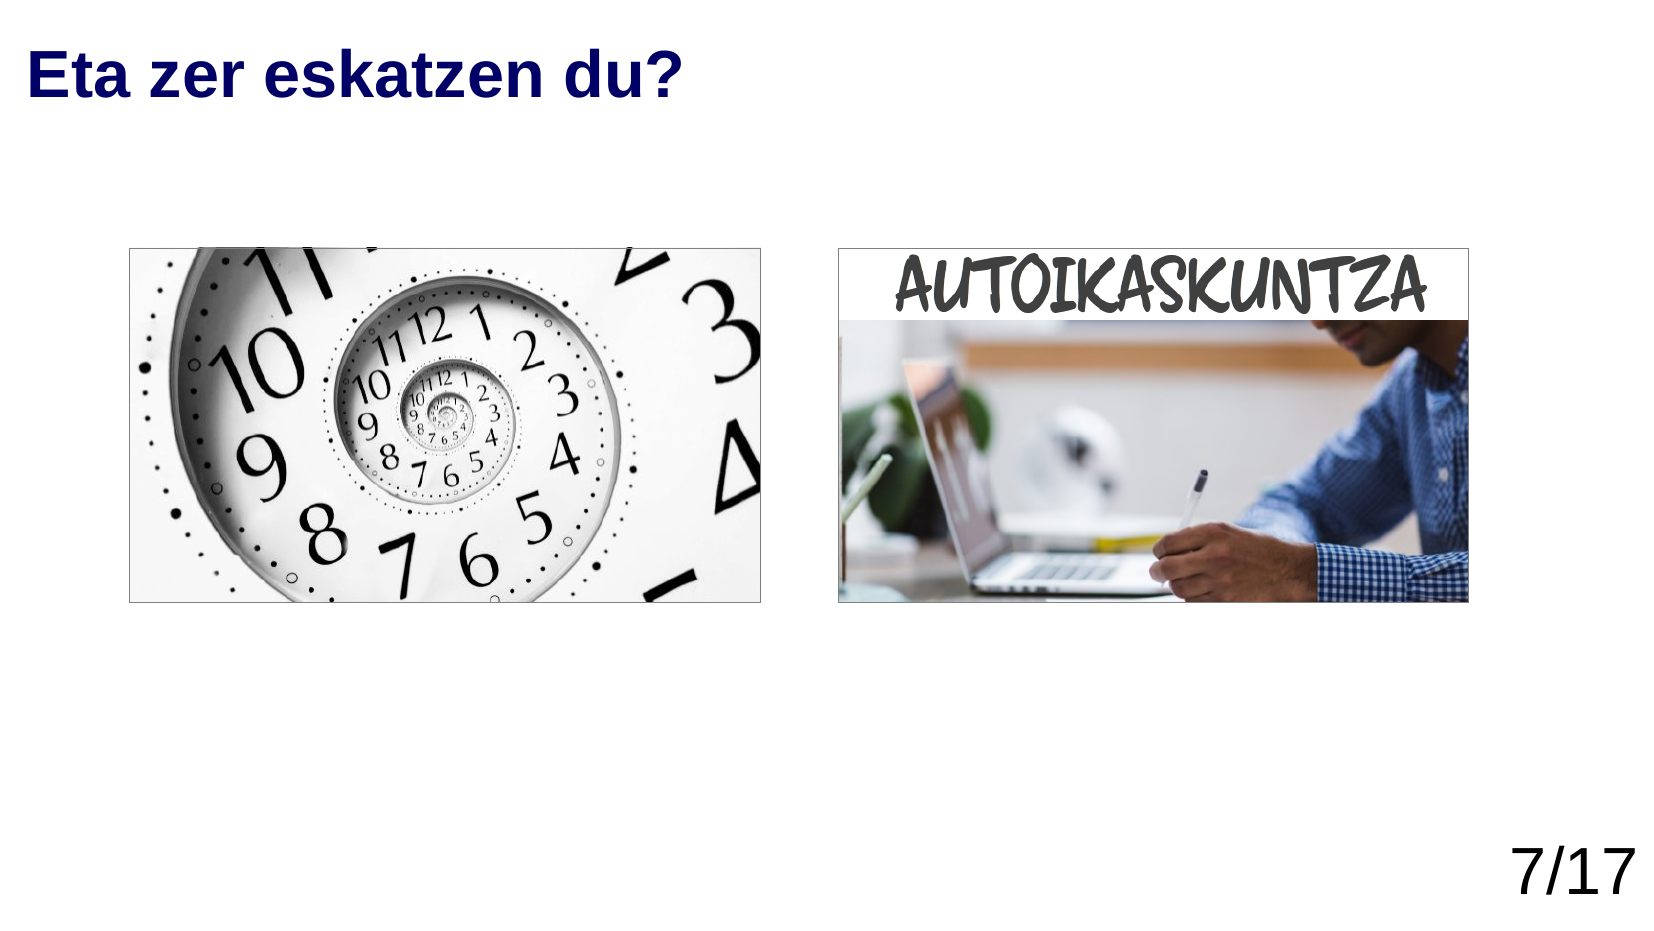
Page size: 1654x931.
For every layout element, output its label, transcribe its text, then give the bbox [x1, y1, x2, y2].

picture [838, 247, 1469, 603]
text_box <número>/17 [1429, 826, 1654, 917]
picture [129, 247, 761, 603]
text_box Eta zer eskatzen du? [11, 29, 1347, 120]
